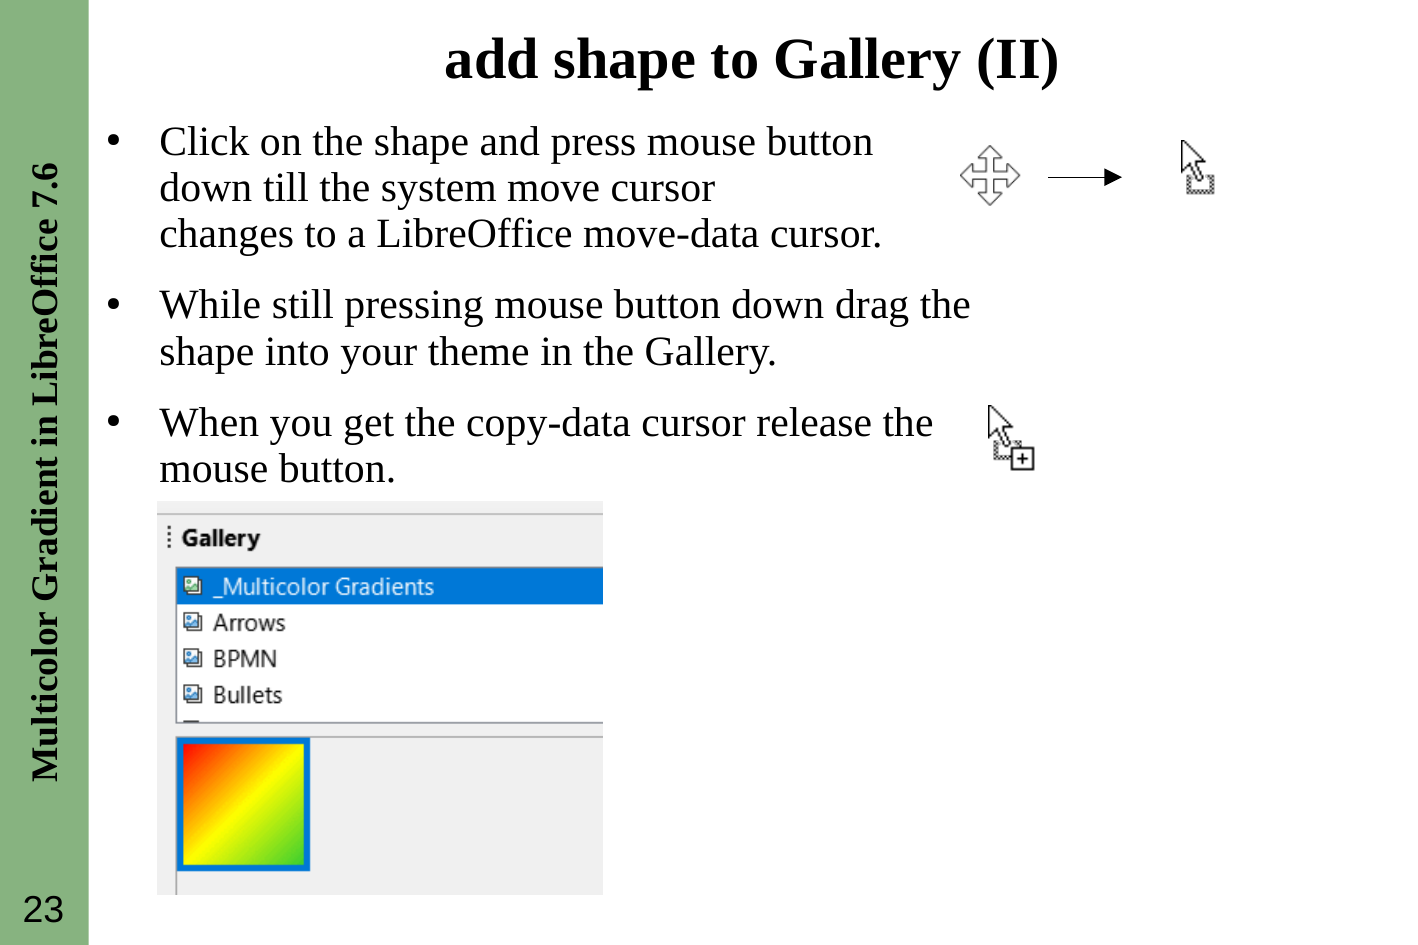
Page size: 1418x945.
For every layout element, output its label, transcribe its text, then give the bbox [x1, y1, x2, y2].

picture [157, 501, 603, 895]
picture [945, 130, 1045, 219]
title add shape to Gallery (II) [88, 0, 1418, 119]
picture [988, 405, 1056, 473]
picture [1181, 140, 1248, 207]
list Click on the shape and press mouse button down till the system move cursor changes to a LibreOffice move-data cursor. While still pressing mouse button down drag the shape into your theme in the Gallery. When you get the copy-data cursor release the mouse button. [88, 118, 975, 502]
